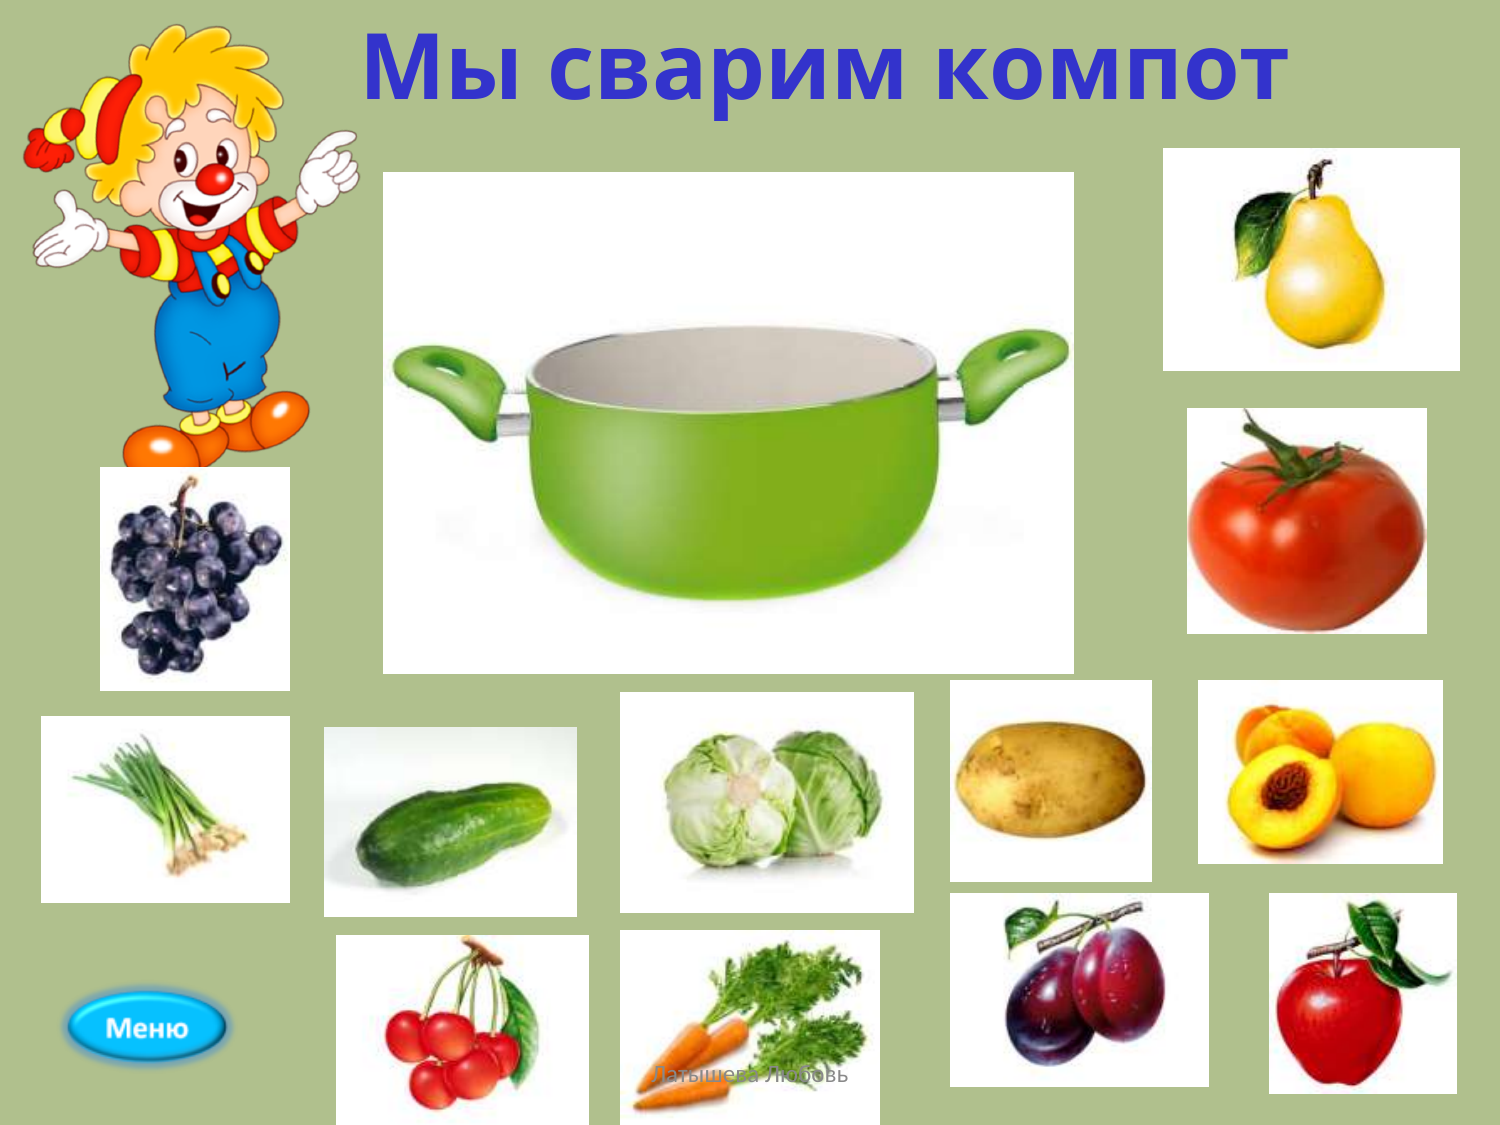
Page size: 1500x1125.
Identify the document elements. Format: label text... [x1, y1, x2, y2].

picture [1269, 893, 1457, 1094]
picture [41, 716, 290, 903]
text_box Латышева Любовь [512, 1042, 988, 1103]
picture [1198, 680, 1443, 864]
picture [950, 893, 1209, 1087]
picture [1187, 408, 1427, 634]
picture [1163, 148, 1460, 371]
picture [53, 976, 243, 1079]
picture [620, 692, 914, 913]
picture [324, 727, 577, 917]
picture [620, 930, 880, 1042]
text_box Мы сварим компот [377, 0, 1307, 126]
picture [0, 0, 1074, 691]
picture [950, 680, 1152, 882]
picture [336, 935, 589, 1125]
picture [620, 1103, 880, 1125]
